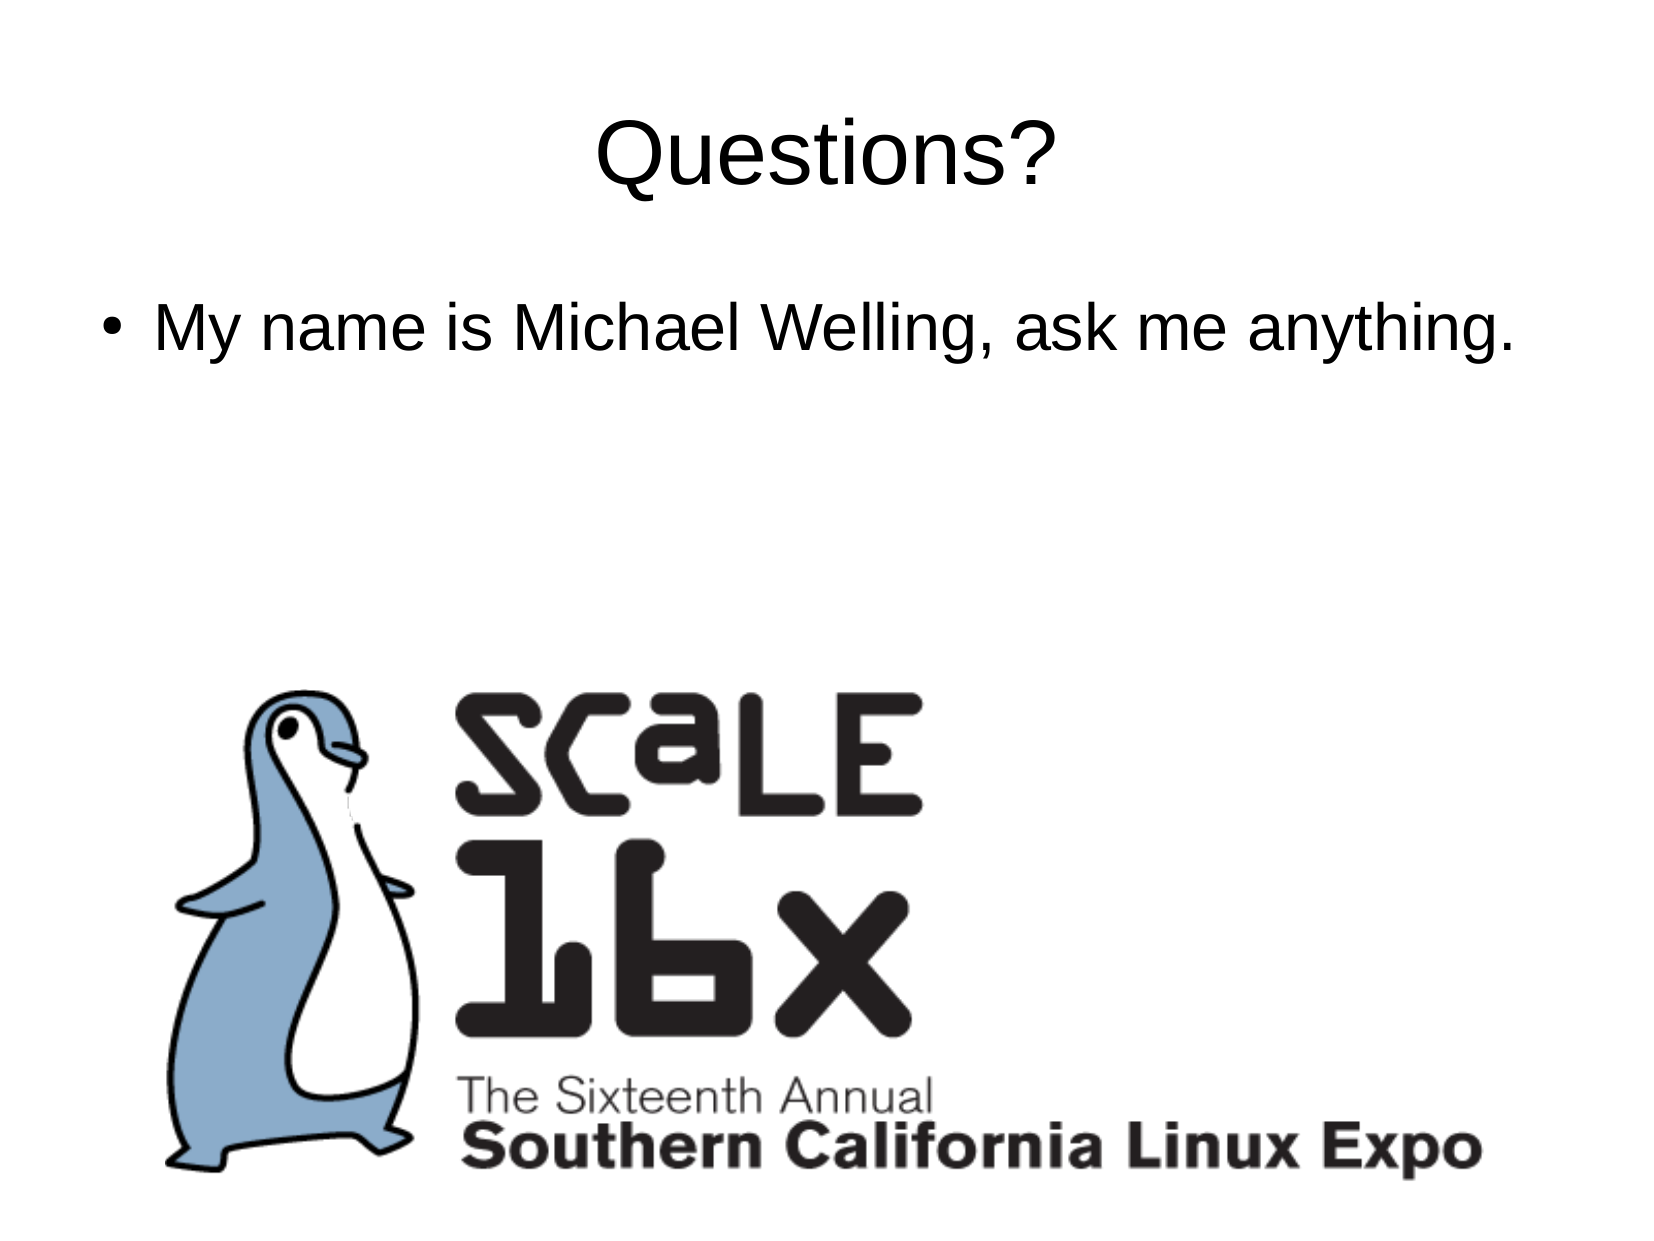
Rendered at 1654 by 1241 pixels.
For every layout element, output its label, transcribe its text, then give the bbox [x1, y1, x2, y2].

picture [165, 689, 1486, 1186]
title Questions? [82, 49, 1571, 257]
list My name is Michael Welling, ask me anything. [82, 290, 1571, 1010]
